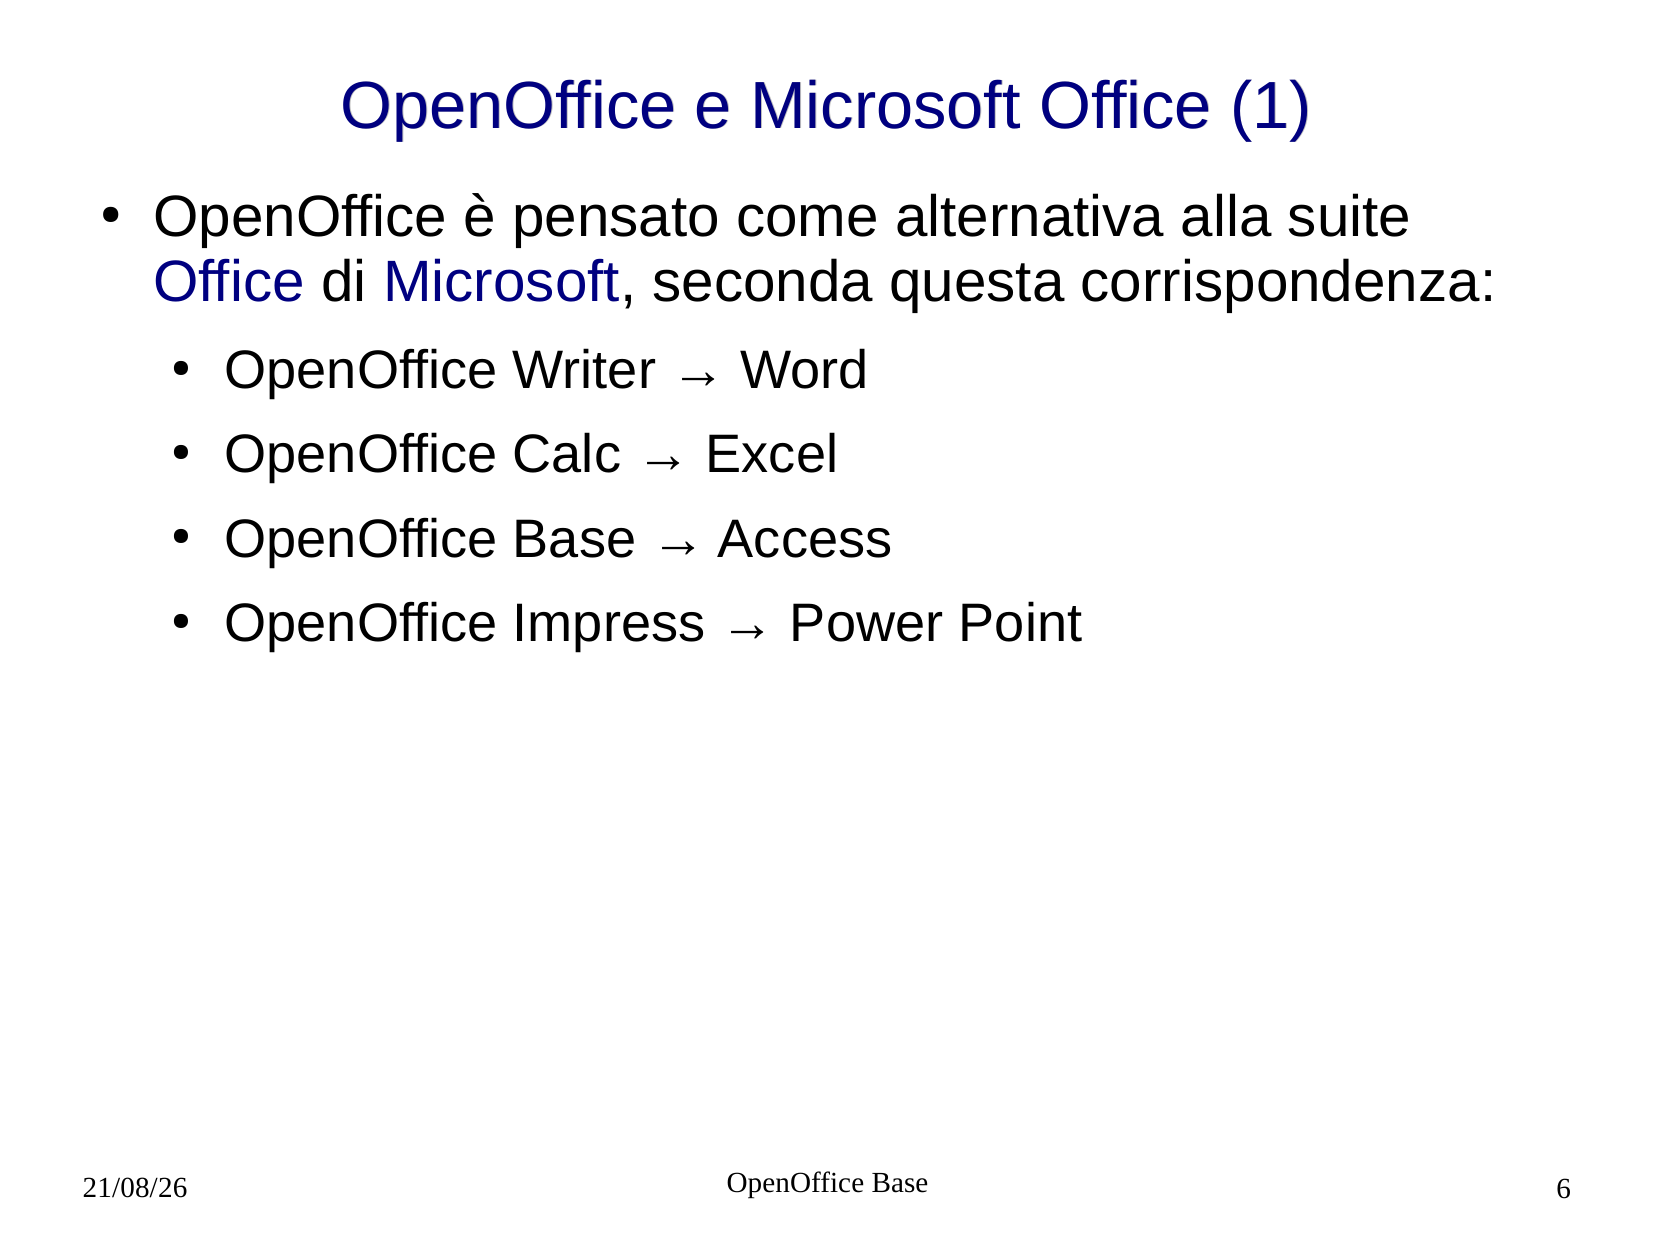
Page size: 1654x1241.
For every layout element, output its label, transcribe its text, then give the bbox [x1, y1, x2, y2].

list OpenOffice è pensato come alternativa alla suite Office di Microsoft, seconda questa corrispondenza: OpenOffice Writer → Word OpenOffice Calc → Excel OpenOffice Base → Access OpenOffice Impress → Power Point [82, 183, 1571, 1153]
title OpenOffice e Microsoft Office (1) [82, 49, 1571, 161]
